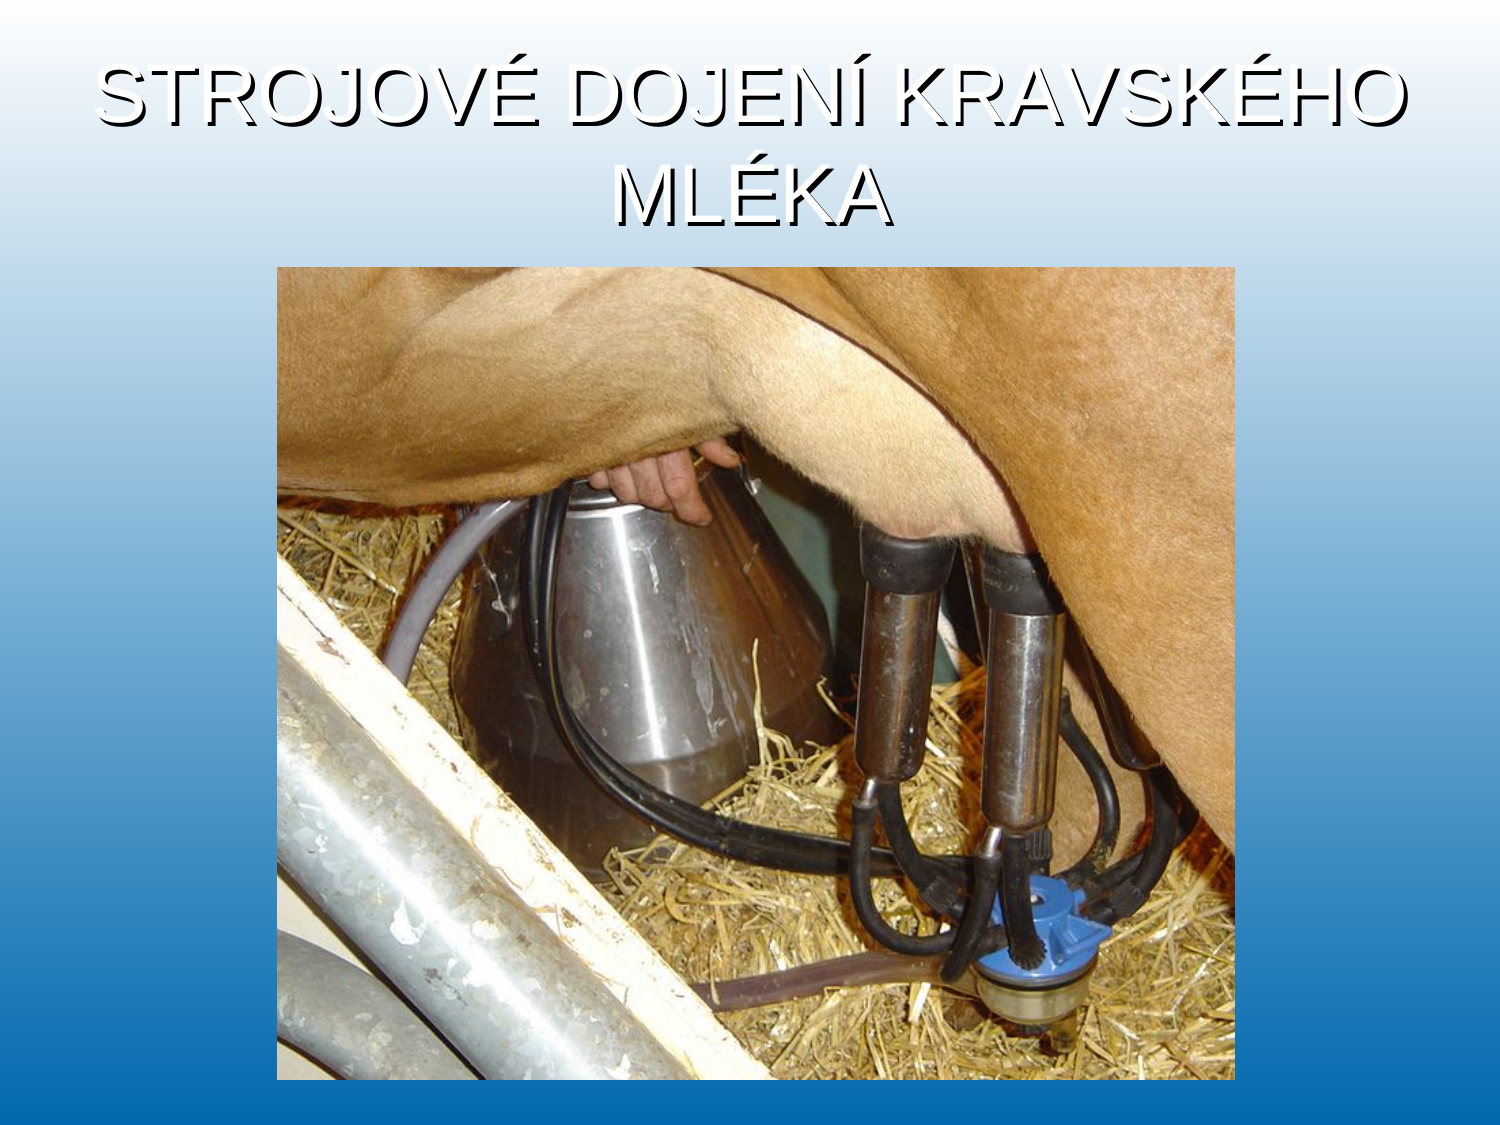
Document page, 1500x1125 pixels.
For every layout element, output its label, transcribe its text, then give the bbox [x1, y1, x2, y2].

picture [277, 267, 1235, 1080]
title STROJOVÉ DOJENÍ KRAVSKÉHO MLÉKA [75, 31, 1426, 247]
